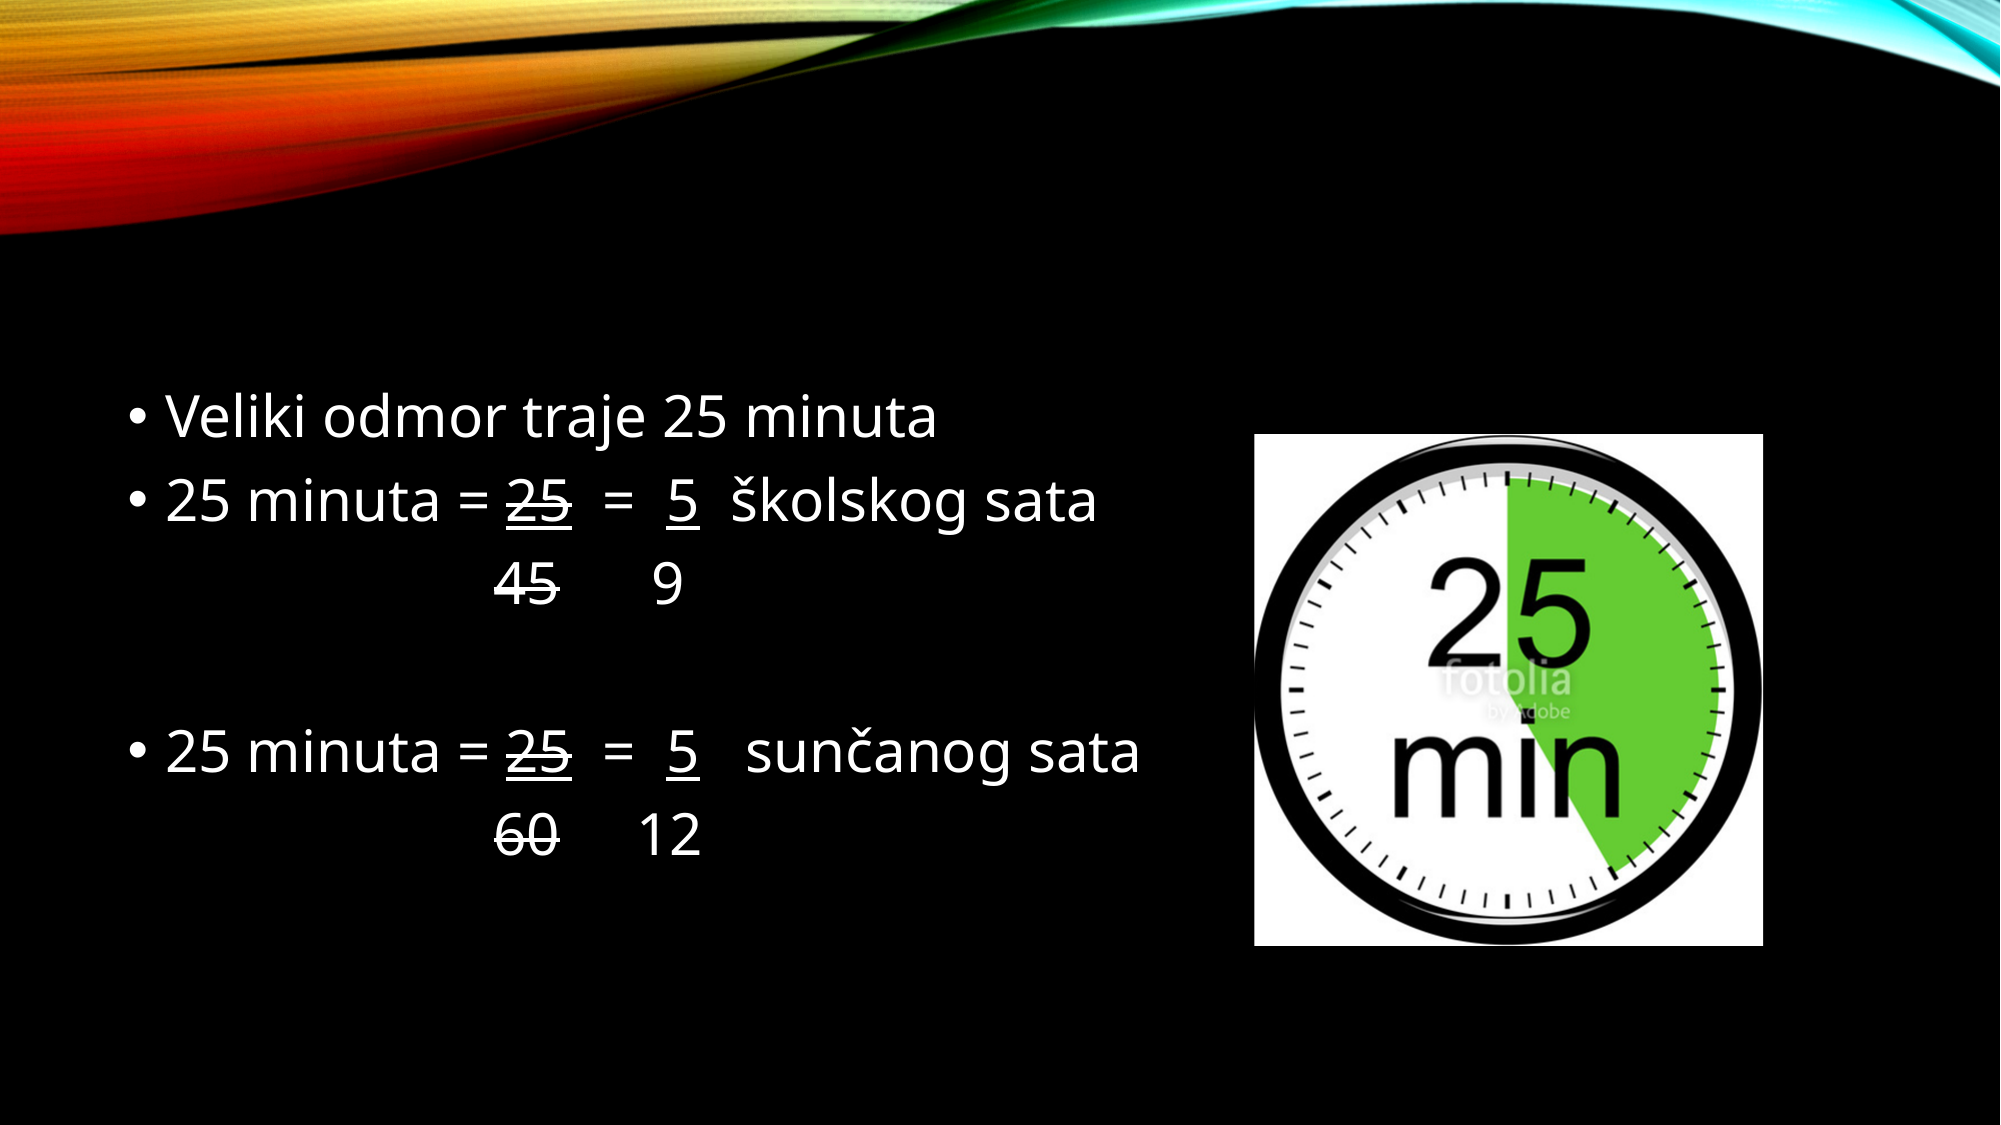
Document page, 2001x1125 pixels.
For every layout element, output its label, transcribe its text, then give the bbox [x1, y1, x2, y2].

list Veliki odmor traje 25 minuta 25 minuta = 25 = 5 školskog sata 45 9 25 minuta = 25 = 5 sunčanog sata 60 12 [112, 379, 1888, 1040]
picture [1254, 434, 1764, 946]
